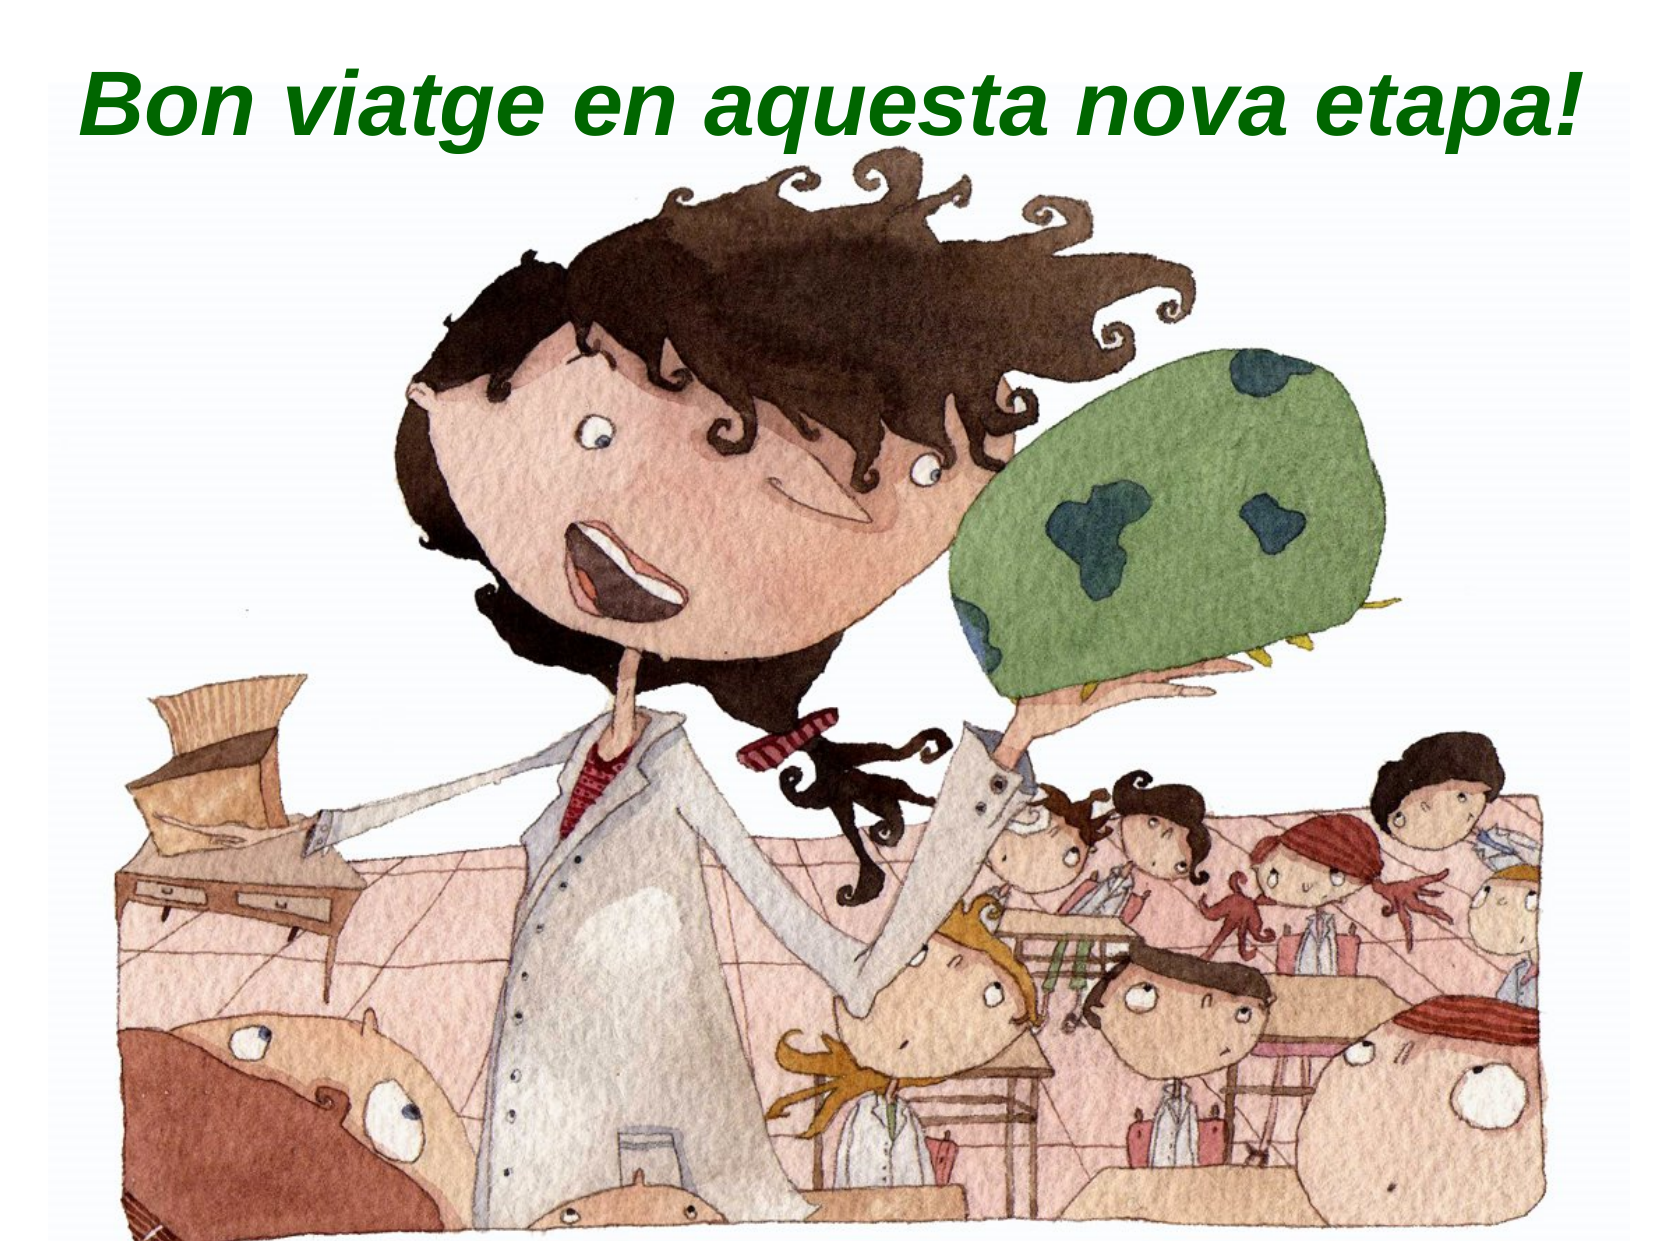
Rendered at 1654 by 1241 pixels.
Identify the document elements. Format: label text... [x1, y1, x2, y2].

picture [48, 82, 1630, 1241]
title Bon viatge en aquesta nova etapa! [59, 0, 1607, 208]
